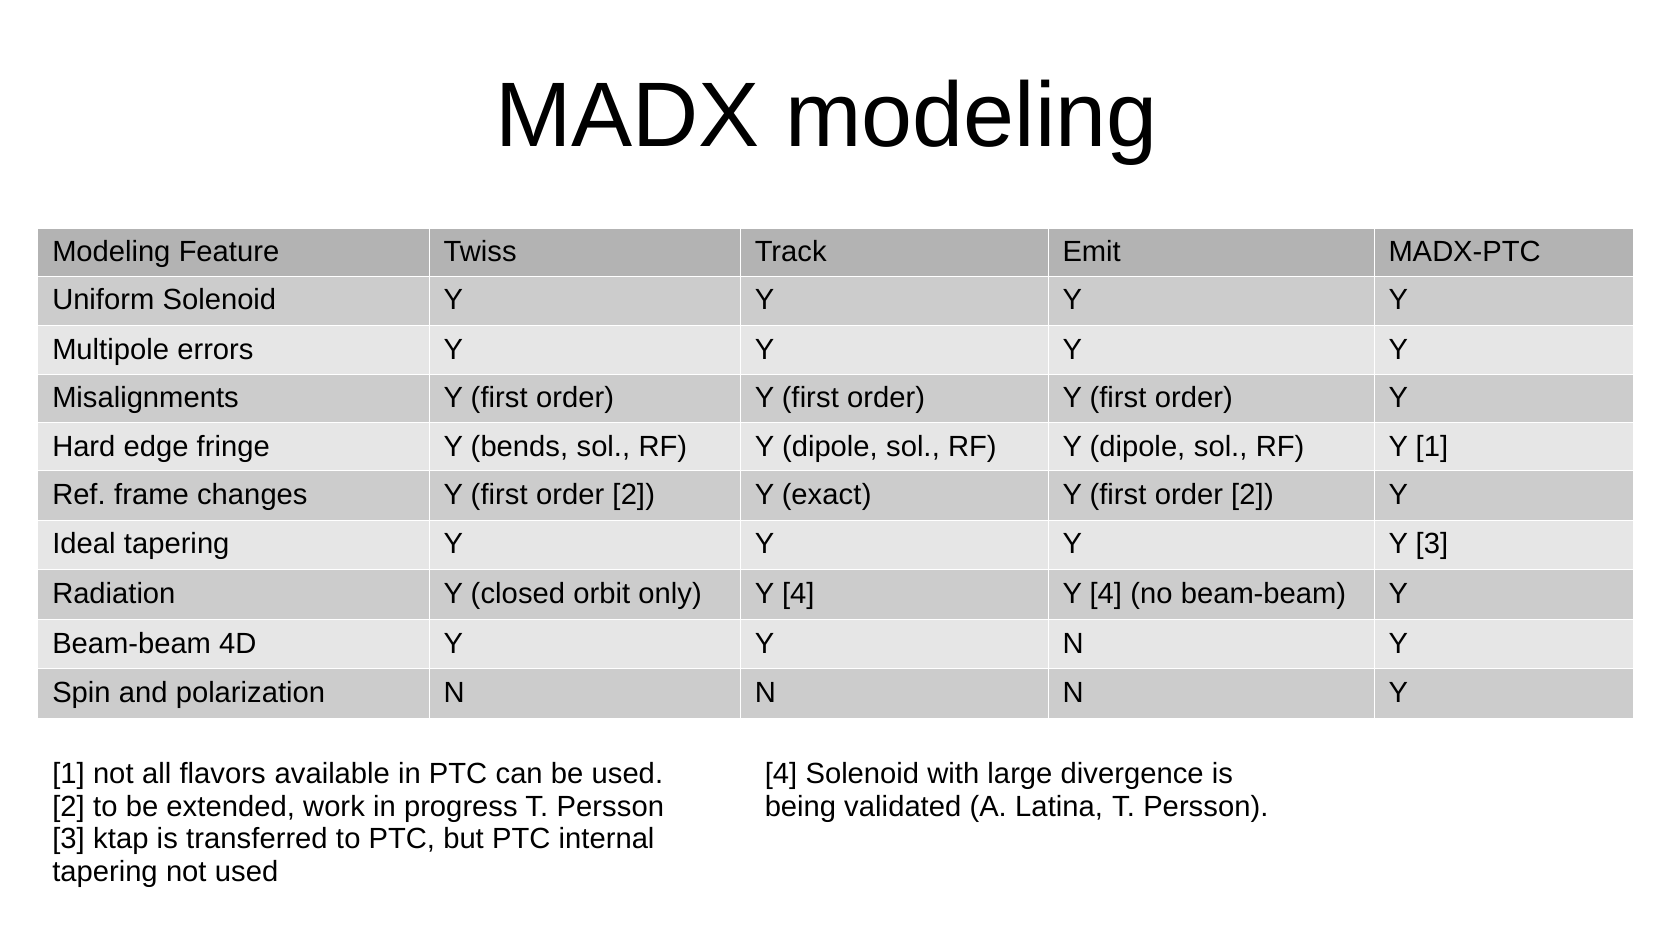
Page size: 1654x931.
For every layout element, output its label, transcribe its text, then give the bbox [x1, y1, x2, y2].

table_cell Y [1] [1375, 423, 1633, 470]
table_cell Y (bends, sol., RF) [430, 423, 740, 470]
table_header Emit [1049, 229, 1374, 276]
table_cell Y (first order) [741, 375, 1048, 422]
table_cell Misalignments [38, 375, 429, 422]
table_cell Y [1375, 375, 1633, 422]
table_cell Y [1375, 669, 1633, 718]
table_cell Spin and polarization [38, 669, 429, 718]
table_cell Y [741, 277, 1048, 325]
table_cell Y [1049, 326, 1374, 374]
table_cell N [741, 669, 1048, 718]
table_cell N [430, 669, 740, 718]
table_cell Y [430, 277, 740, 325]
table_cell Y [1375, 471, 1633, 520]
table_cell Y (closed orbit only) [430, 570, 740, 619]
table_cell Y [1375, 570, 1633, 619]
table_cell Y [430, 521, 740, 569]
table_cell Y [1375, 620, 1633, 668]
table_cell Y [4] [741, 570, 1048, 619]
table_cell Multipole errors [38, 326, 429, 374]
table_cell Y (first order) [430, 375, 740, 422]
table_cell Uniform Solenoid [38, 277, 429, 325]
table_cell Hard edge fringe [38, 423, 429, 470]
table_cell Y [4] (no beam-beam) [1049, 570, 1374, 619]
table_cell Y [430, 326, 740, 374]
table_cell Y [430, 620, 740, 668]
table_cell Y (first order [2]) [430, 471, 740, 520]
table_header Track [741, 229, 1048, 276]
table_cell Beam-beam 4D [38, 620, 429, 668]
table_cell N [1049, 669, 1374, 718]
table_cell Ideal tapering [38, 521, 429, 569]
table_cell Y [741, 326, 1048, 374]
table_cell Radiation [38, 570, 429, 619]
text_box [1] not all flavors available in PTC can be used. [2] to be extended, work in progress T. Persson [3] ktap is transferred to PTC, but PTC internal tapering not used [37, 749, 751, 901]
table_cell Y (dipole, sol., RF) [741, 423, 1048, 470]
text_box [4] Solenoid with large divergence is being validated (A. Latina, T. Persson). [750, 749, 1426, 863]
table_cell Y [741, 620, 1048, 668]
table_header MADX-PTC [1375, 229, 1633, 276]
table_cell Y [1049, 521, 1374, 569]
table_cell Y [1375, 326, 1633, 374]
table_cell Y [1049, 277, 1374, 325]
table_header Modeling Feature [38, 229, 429, 276]
table_header Twiss [430, 229, 740, 276]
table_cell N [1049, 620, 1374, 668]
title MADX modeling [82, 37, 1571, 193]
table_cell Ref. frame changes [38, 471, 429, 520]
table_cell Y [741, 521, 1048, 569]
table_cell Y (first order) [1049, 375, 1374, 422]
table_cell Y (first order [2]) [1049, 471, 1374, 520]
table_cell Y (dipole, sol., RF) [1049, 423, 1374, 470]
table_cell Y [1375, 277, 1633, 325]
table_cell Y (exact) [741, 471, 1048, 520]
table_cell Y [3] [1375, 521, 1633, 569]
